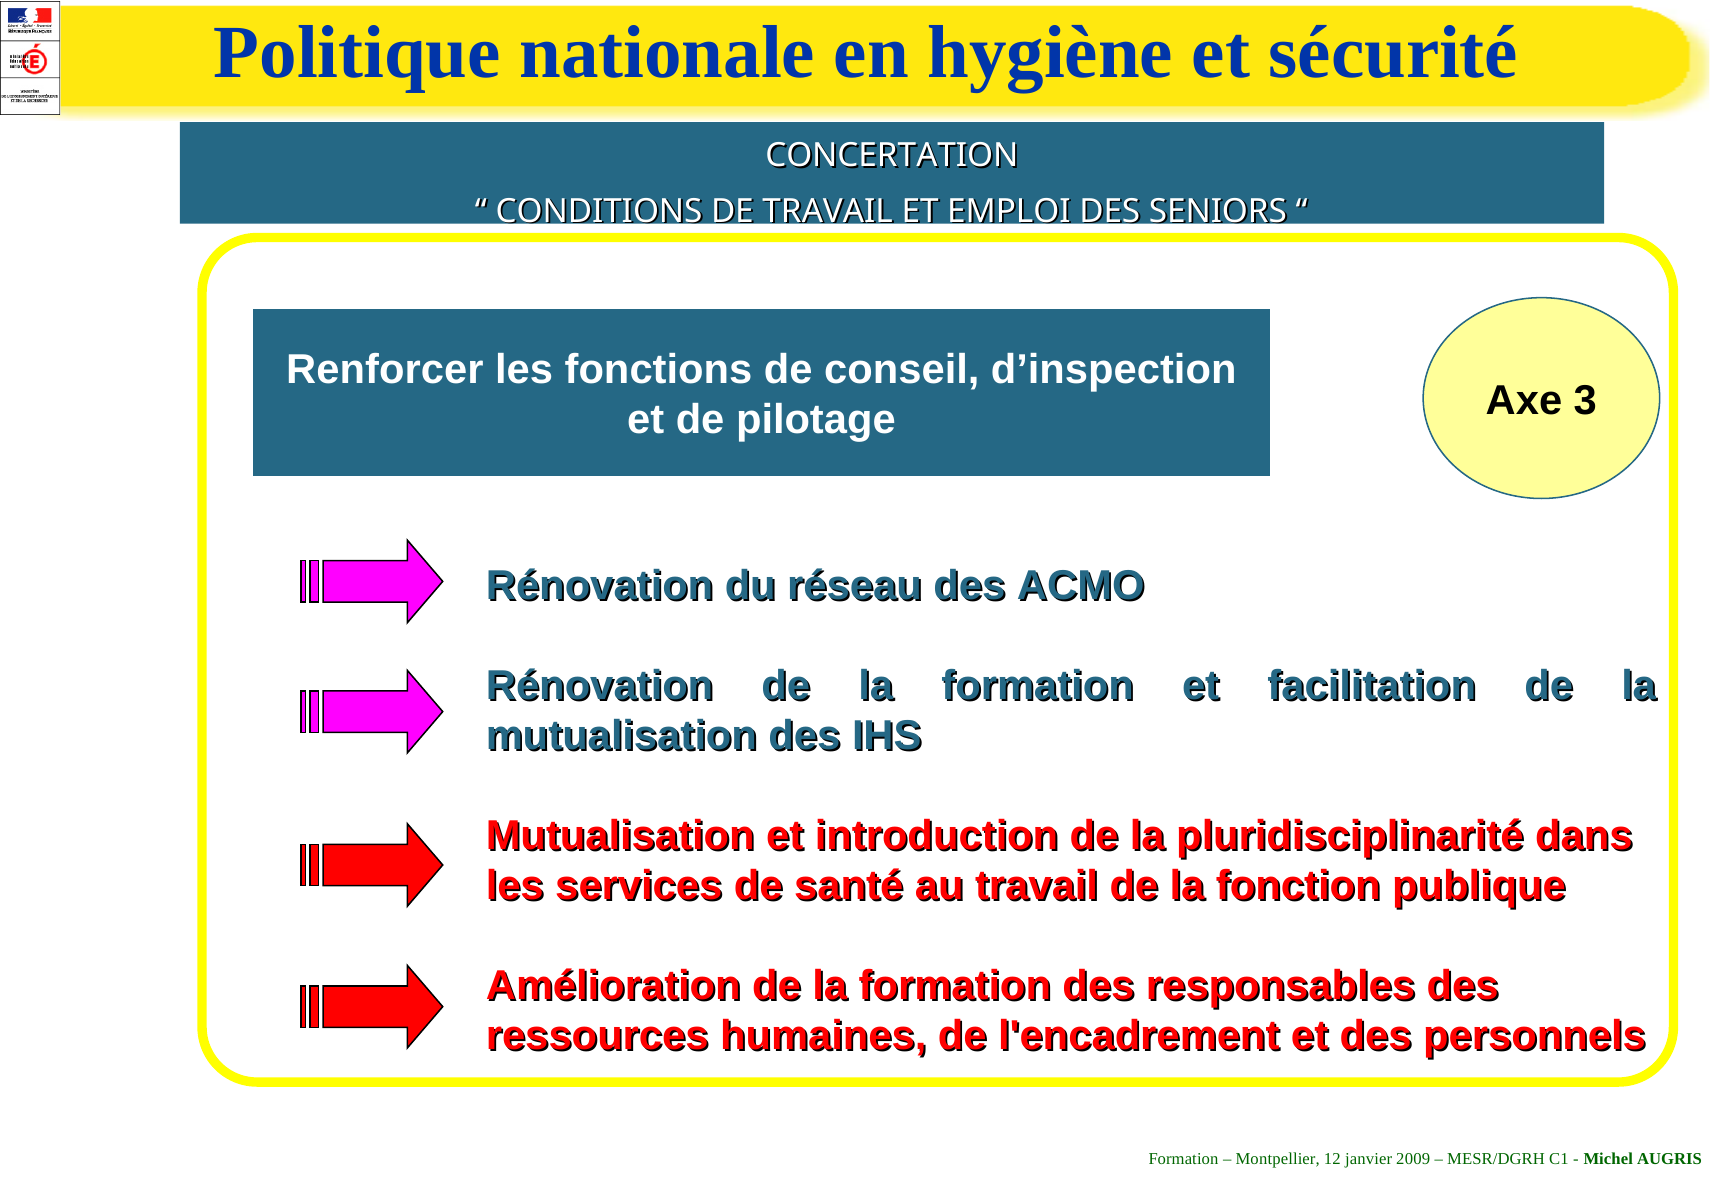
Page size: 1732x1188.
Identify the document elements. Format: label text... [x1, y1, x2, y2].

text_box [301, 691, 305, 732]
text_box [310, 561, 319, 602]
text_box [310, 844, 319, 886]
text_box [301, 986, 305, 1027]
text_box Renforcer les fonctions de conseil, d’inspection et de pilotage [253, 309, 1270, 475]
text_box [310, 691, 319, 732]
text_box [323, 670, 443, 753]
text_box [323, 540, 443, 623]
text_box [301, 561, 305, 602]
text_box Axe 3 [1423, 297, 1660, 499]
text_box Politique nationale en hygiène et sécurité [199, 0, 1534, 100]
text_box Rénovation du réseau des ACMO Rénovation de la formation et facilitation de la mutualisation des IHS Mutualisation et introduction de la pluridisciplinarité dans les services de santé au travail de la fonction publique Amélioration de la formation des responsables des ressources humaines, de l'encadrement et des personnels [412, 550, 1668, 1059]
text_box [323, 823, 443, 907]
text_box [310, 986, 319, 1027]
text_box CONCERTATION “ CONDITIONS DE TRAVAIL ET EMPLOI DES SENIORS “ [179, 122, 1605, 224]
text_box [323, 965, 443, 1048]
text_box [301, 844, 305, 886]
picture [0, 0, 1710, 121]
